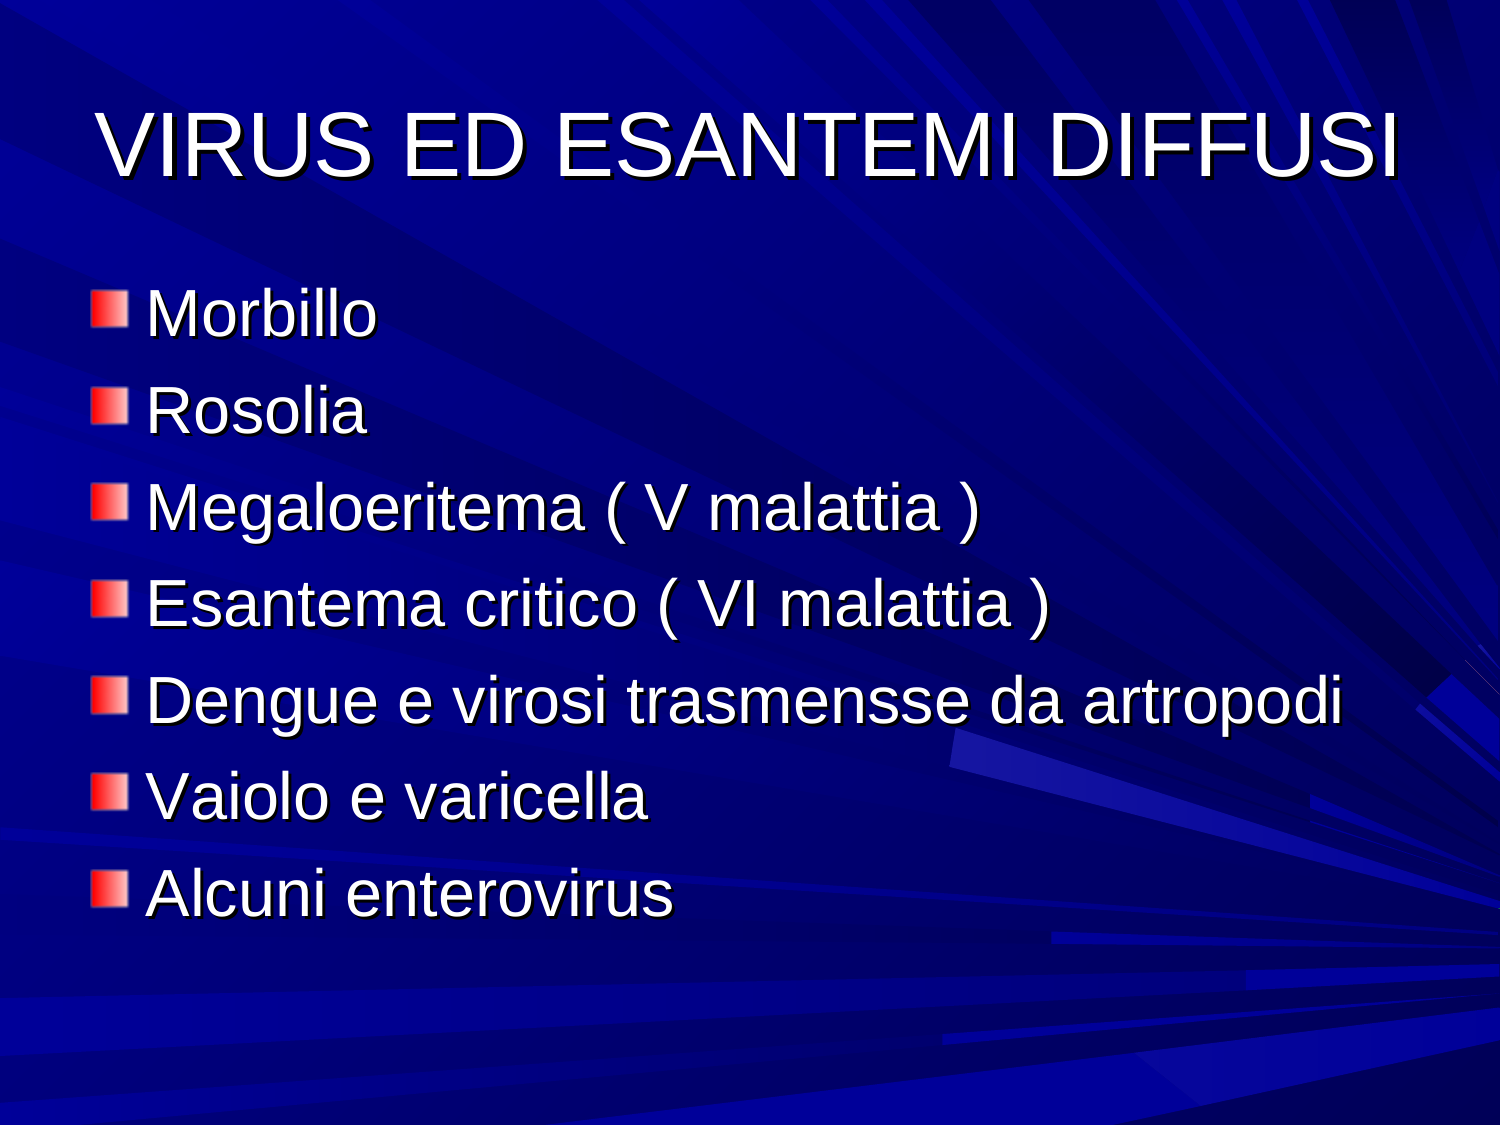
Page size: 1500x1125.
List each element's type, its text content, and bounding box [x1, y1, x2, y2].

title VIRUS ED ESANTEMI DIFFUSI [75, 45, 1426, 234]
list Morbillo Rosolia Megaloeritema ( V malattia ) Esantema critico ( VI malattia ) Dengue e virosi trasmensse da artropodi Vaiolo e varicella Alcuni enterovirus [75, 262, 1426, 1006]
